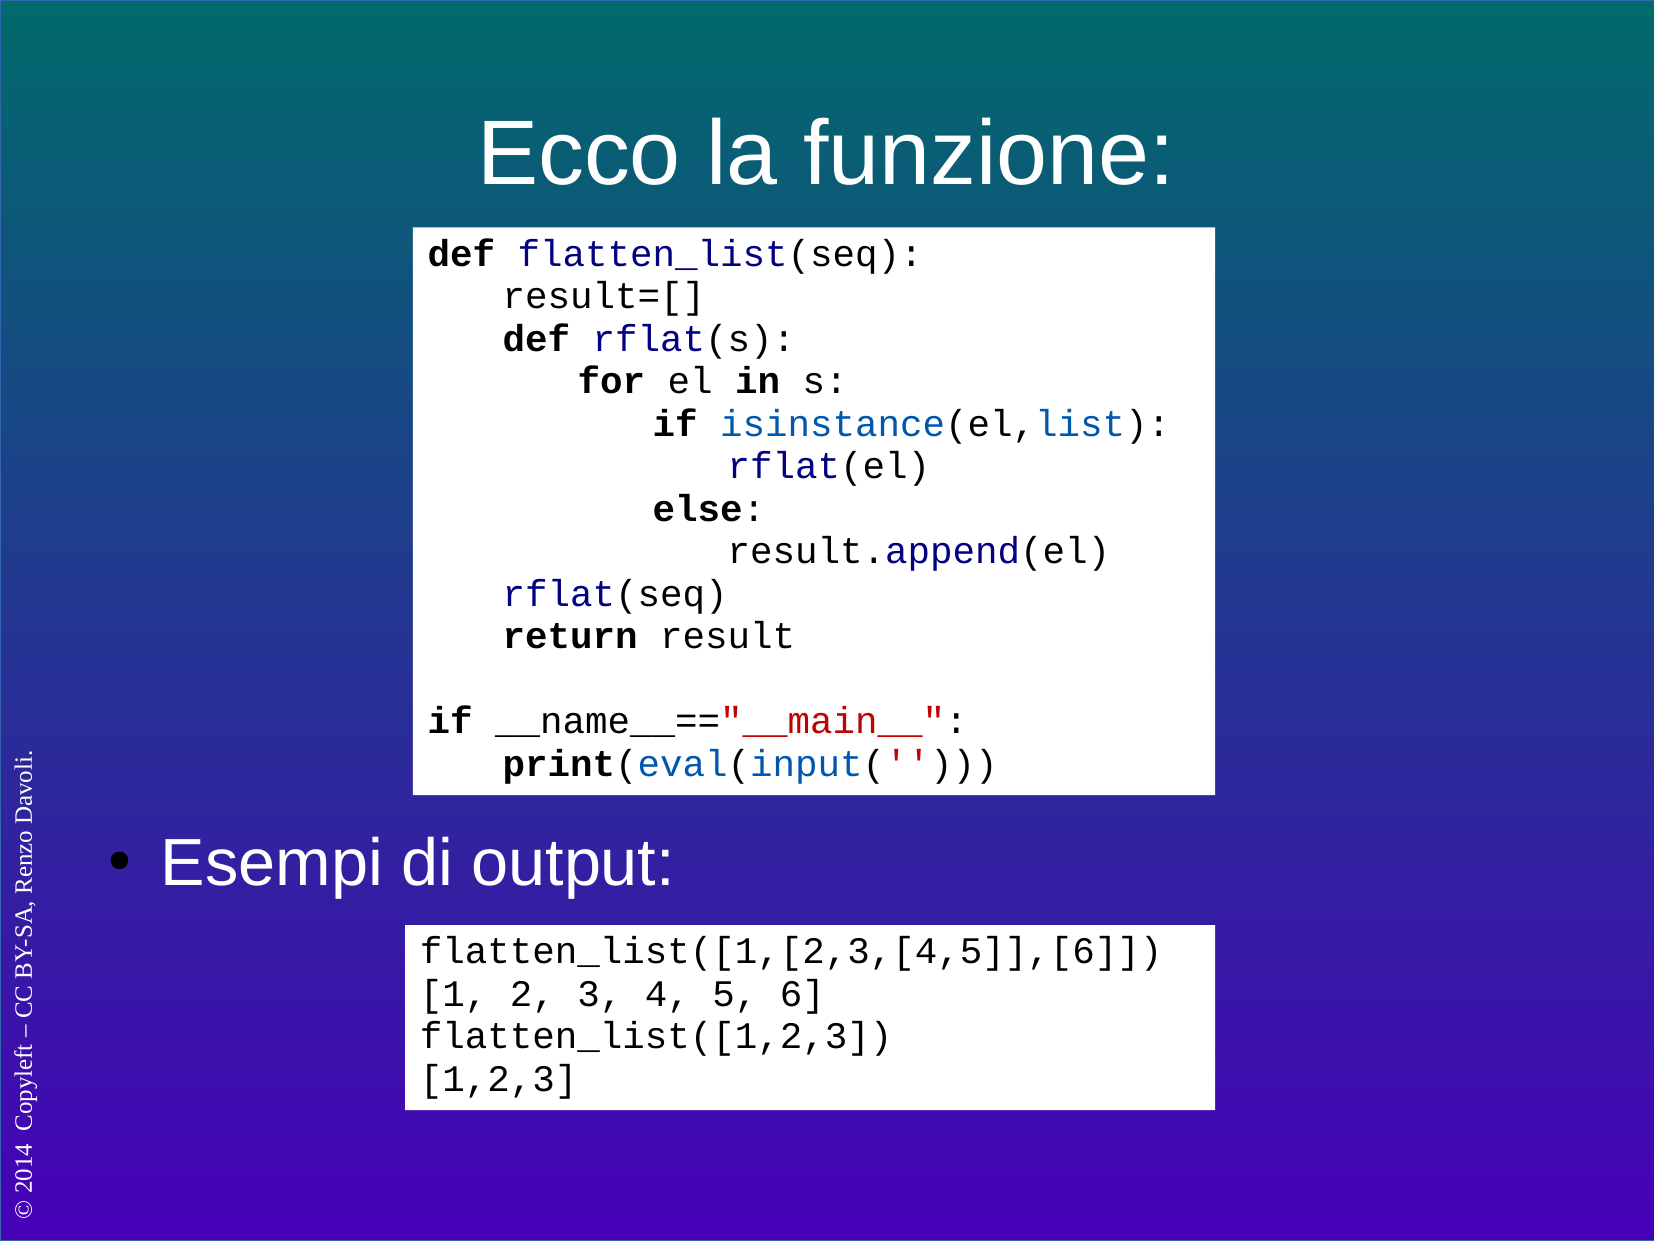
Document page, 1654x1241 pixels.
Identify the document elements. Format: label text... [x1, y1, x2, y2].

text_box flatten_list([1,[2,3,[4,5]],[6]]) [1, 2, 3, 4, 5, 6] flatten_list([1,2,3]) [1,2,3] [405, 925, 1216, 1111]
title Ecco la funzione: [82, 49, 1571, 257]
text_box def flatten_list(seq): result=[] def rflat(s): for el in s: if isinstance(el,list): rflat(el) else: result.append(el) rflat(seq) return result if __name__=="__main__": print(eval(input(''))) [412, 227, 1216, 796]
list Esempi di output: [90, 825, 1579, 916]
